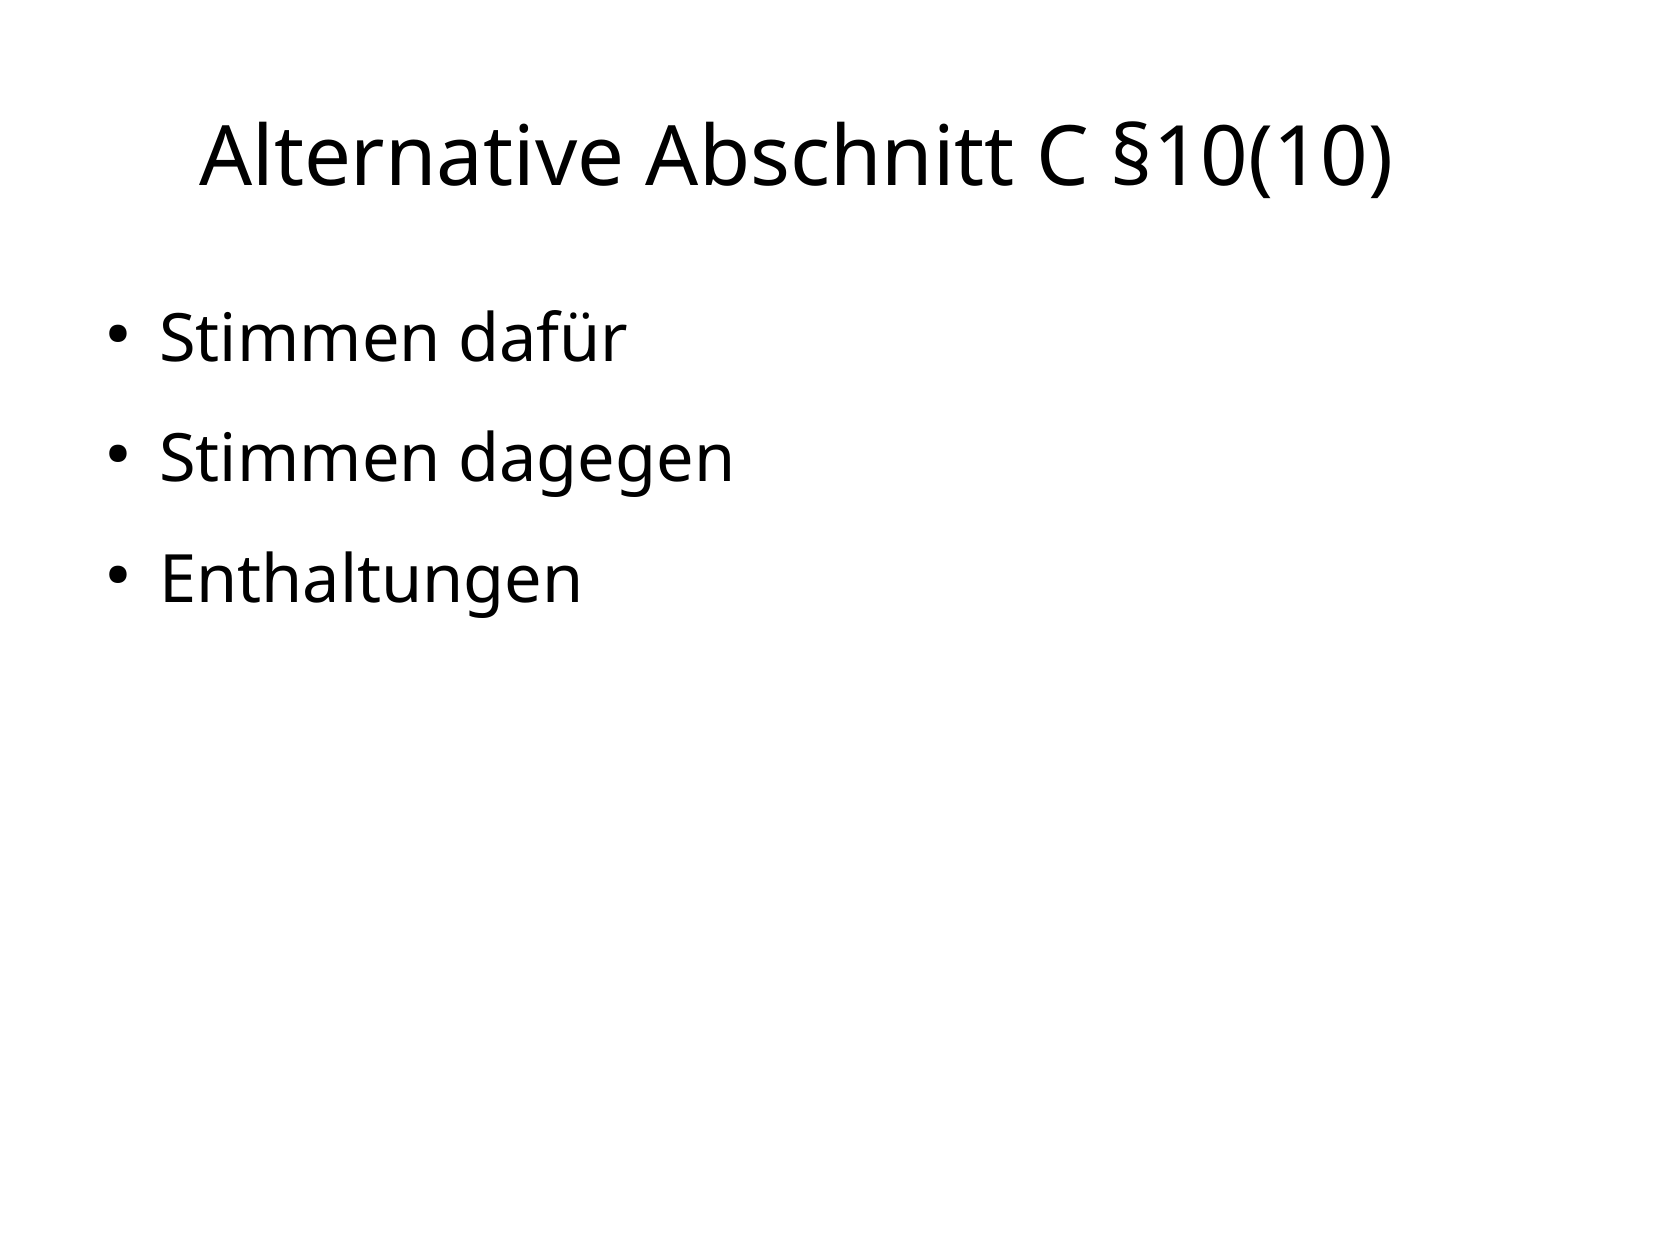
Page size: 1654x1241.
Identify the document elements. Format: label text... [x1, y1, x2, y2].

title Alternative Abschnitt C §10(10) [82, 56, 1571, 250]
list Stimmen dafür Stimmen dagegen Enthaltungen [88, 290, 1572, 1094]
